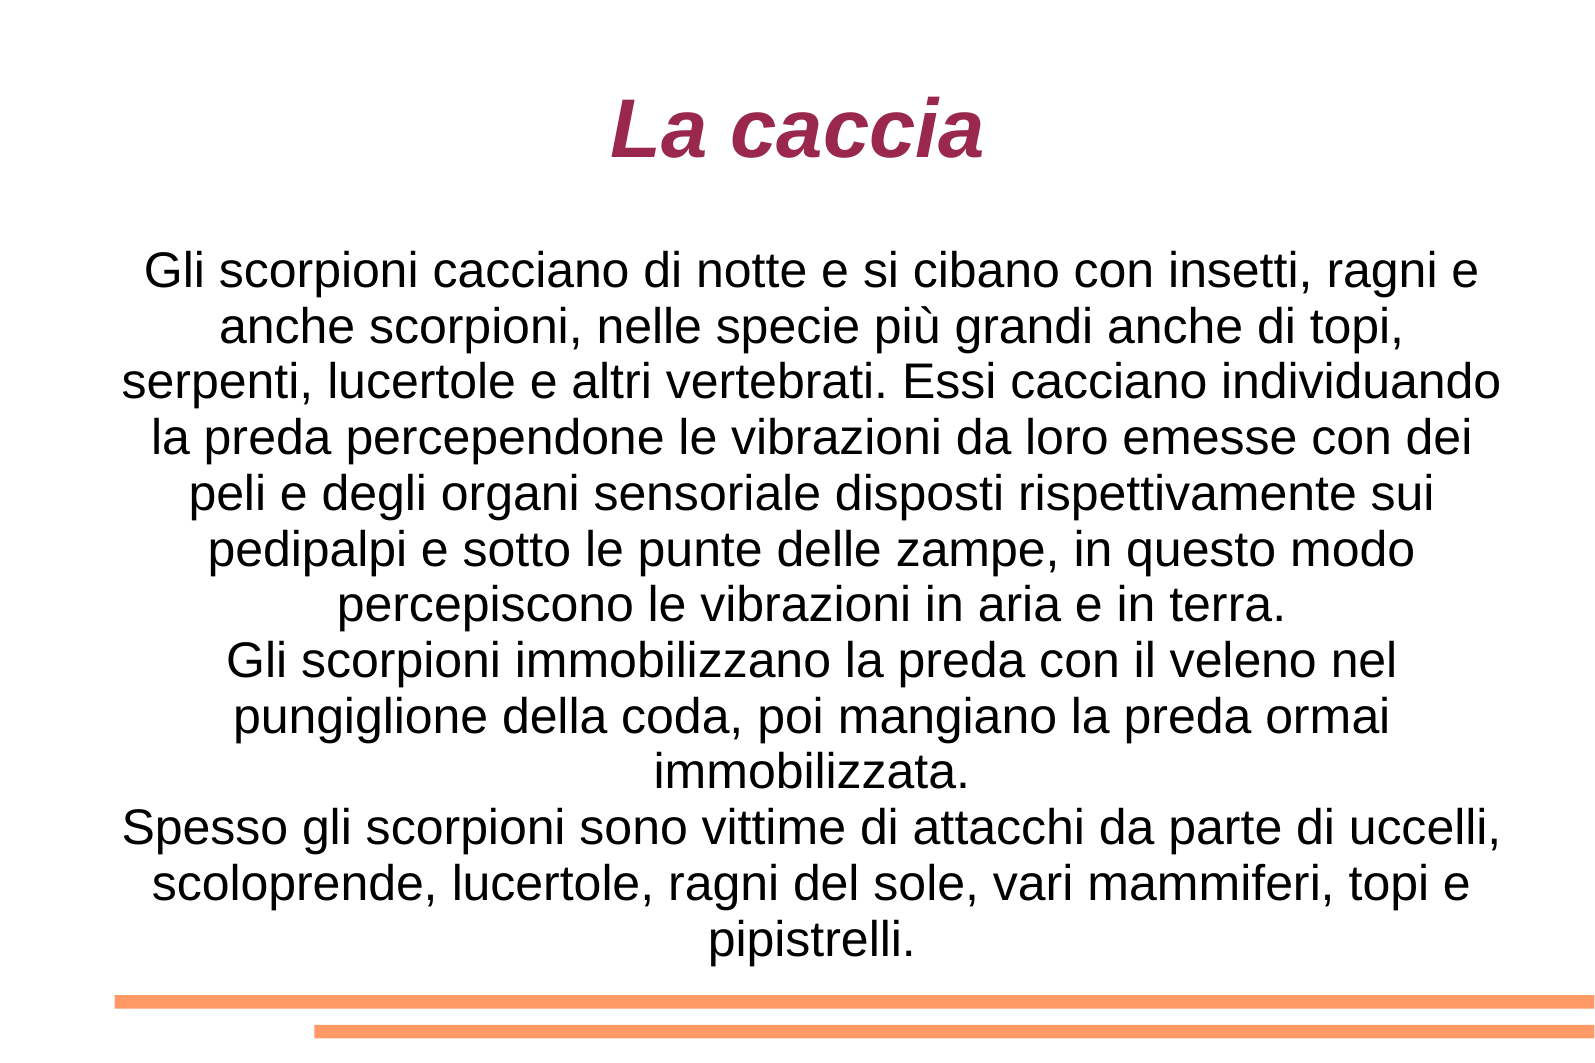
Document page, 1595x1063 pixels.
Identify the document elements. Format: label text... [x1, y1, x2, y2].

subtitle Gli scorpioni cacciano di notte e si cibano con insetti, ragni e anche scorpioni, nelle specie più grandi anche di topi, serpenti, lucertole e altri vertebrati. Essi cacciano individuando la preda percependone le vibrazioni da loro emesse con dei peli e degli organi sensoriale disposti rispettivamente sui pedipalpi e sotto le punte delle zampe, in questo modo percepiscono le vibrazioni in aria e in terra. Gli scorpioni immobilizzano la preda con il veleno nel pungiglione della coda, poi mangiano la preda ormai immobilizzata. Spesso gli scorpioni sono vittime di attacchi da parte di uccelli, scoloprende, lucertole, ragni del sole, vari mammiferi, topi e pipistrelli. [118, 147, 1506, 1063]
title La caccia [117, 47, 1479, 210]
